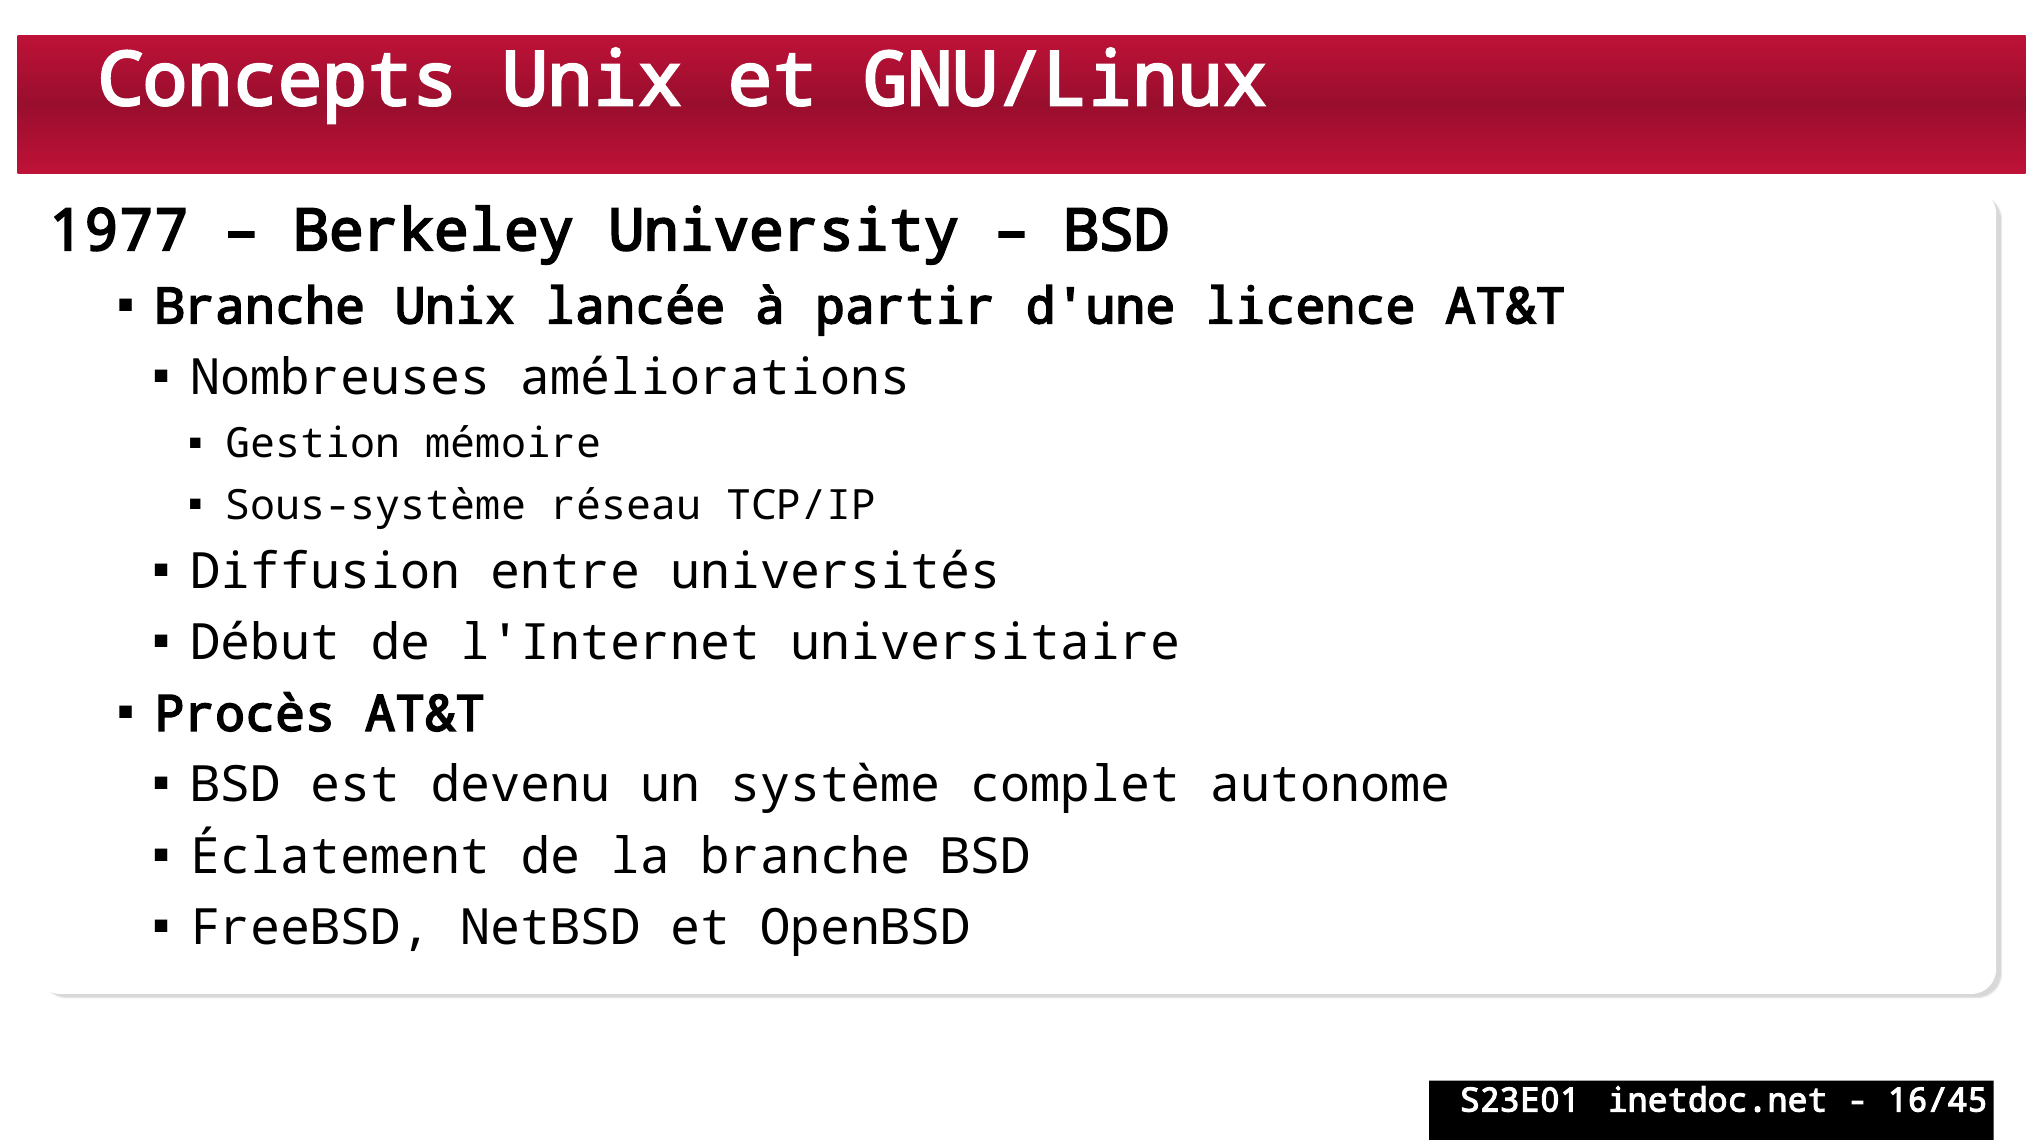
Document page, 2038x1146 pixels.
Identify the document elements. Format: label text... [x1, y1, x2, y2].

text_box Concepts Unix et GNU/Linux [17, 35, 2026, 174]
text_box S23E01 inetdoc.net - <numéro>/45 [1429, 1080, 1994, 1140]
text_box 1977 – Berkeley University – BSD Branche Unix lancée à partir d'une licence AT&T Nombreuses améliorations Gestion mémoire Sous-système réseau TCP/IP Diffusion entre universités Début de l'Internet universitaire Procès AT&T BSD est devenu un système complet autonome Éclatement de la branche BSD FreeBSD, NetBSD et OpenBSD [35, 188, 1997, 994]
